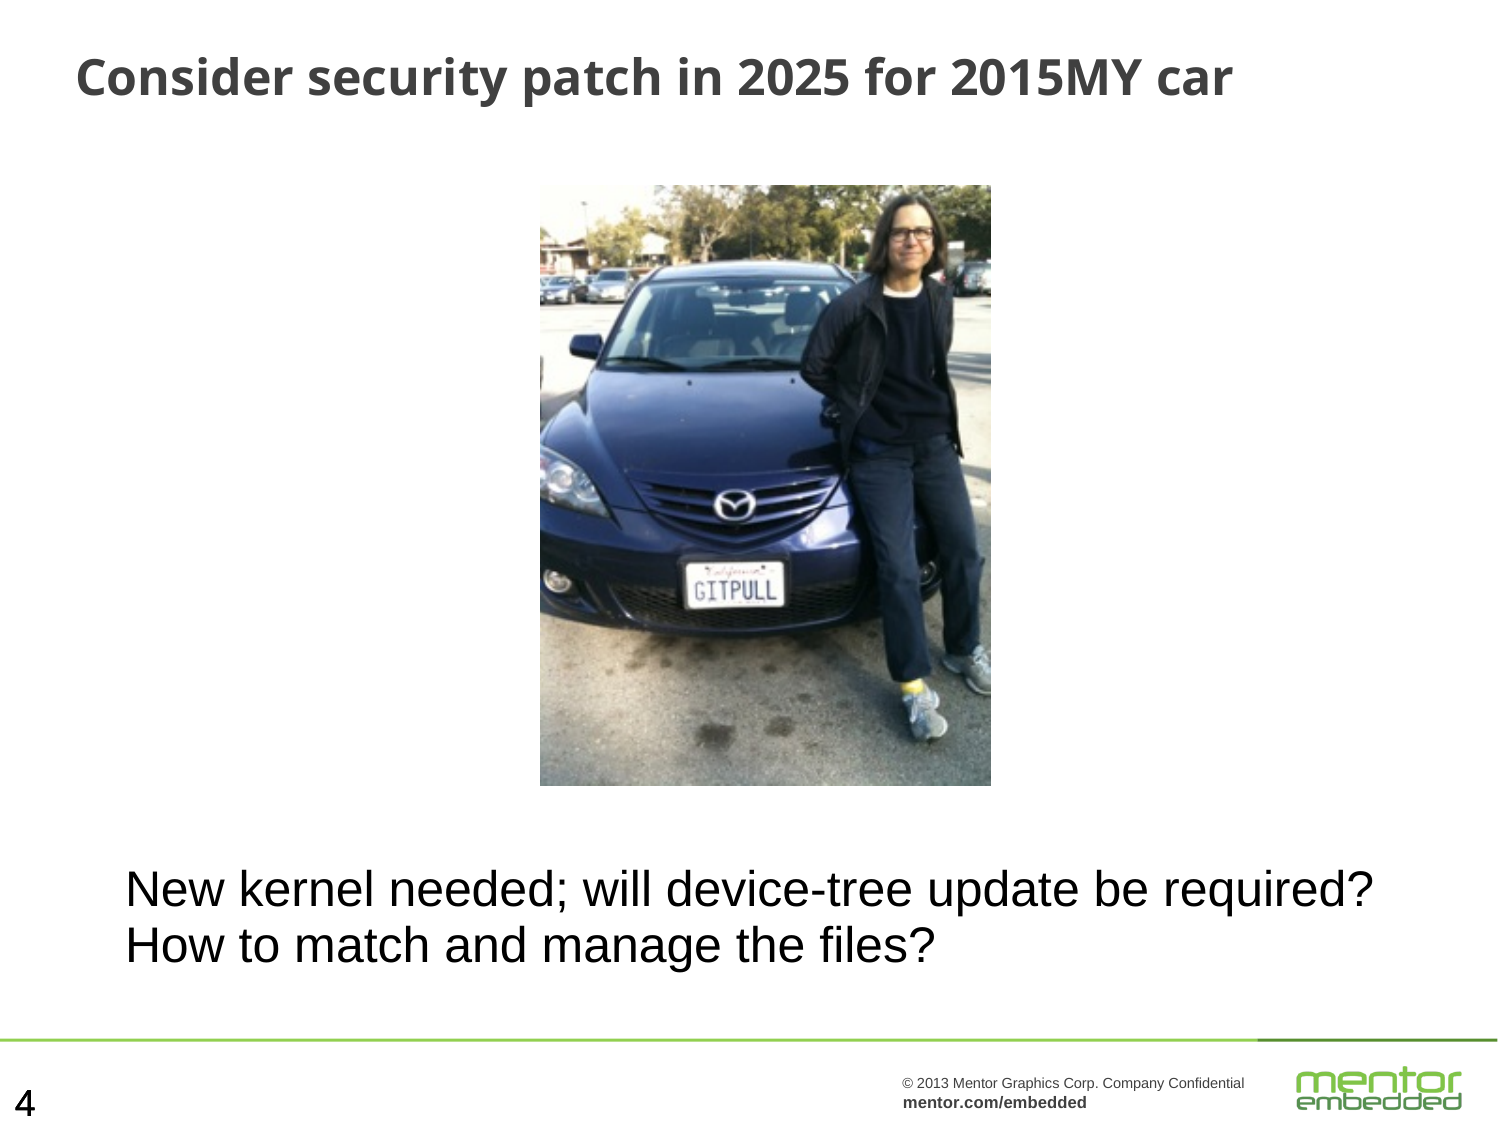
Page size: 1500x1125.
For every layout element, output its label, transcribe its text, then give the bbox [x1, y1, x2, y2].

picture [540, 185, 991, 786]
picture [1292, 1062, 1464, 1114]
text_box New kernel needed; will device-tree update be required? How to match and manage the files? [110, 855, 1390, 982]
title Consider security patch in 2025 for 2015MY car [0, 0, 1500, 113]
